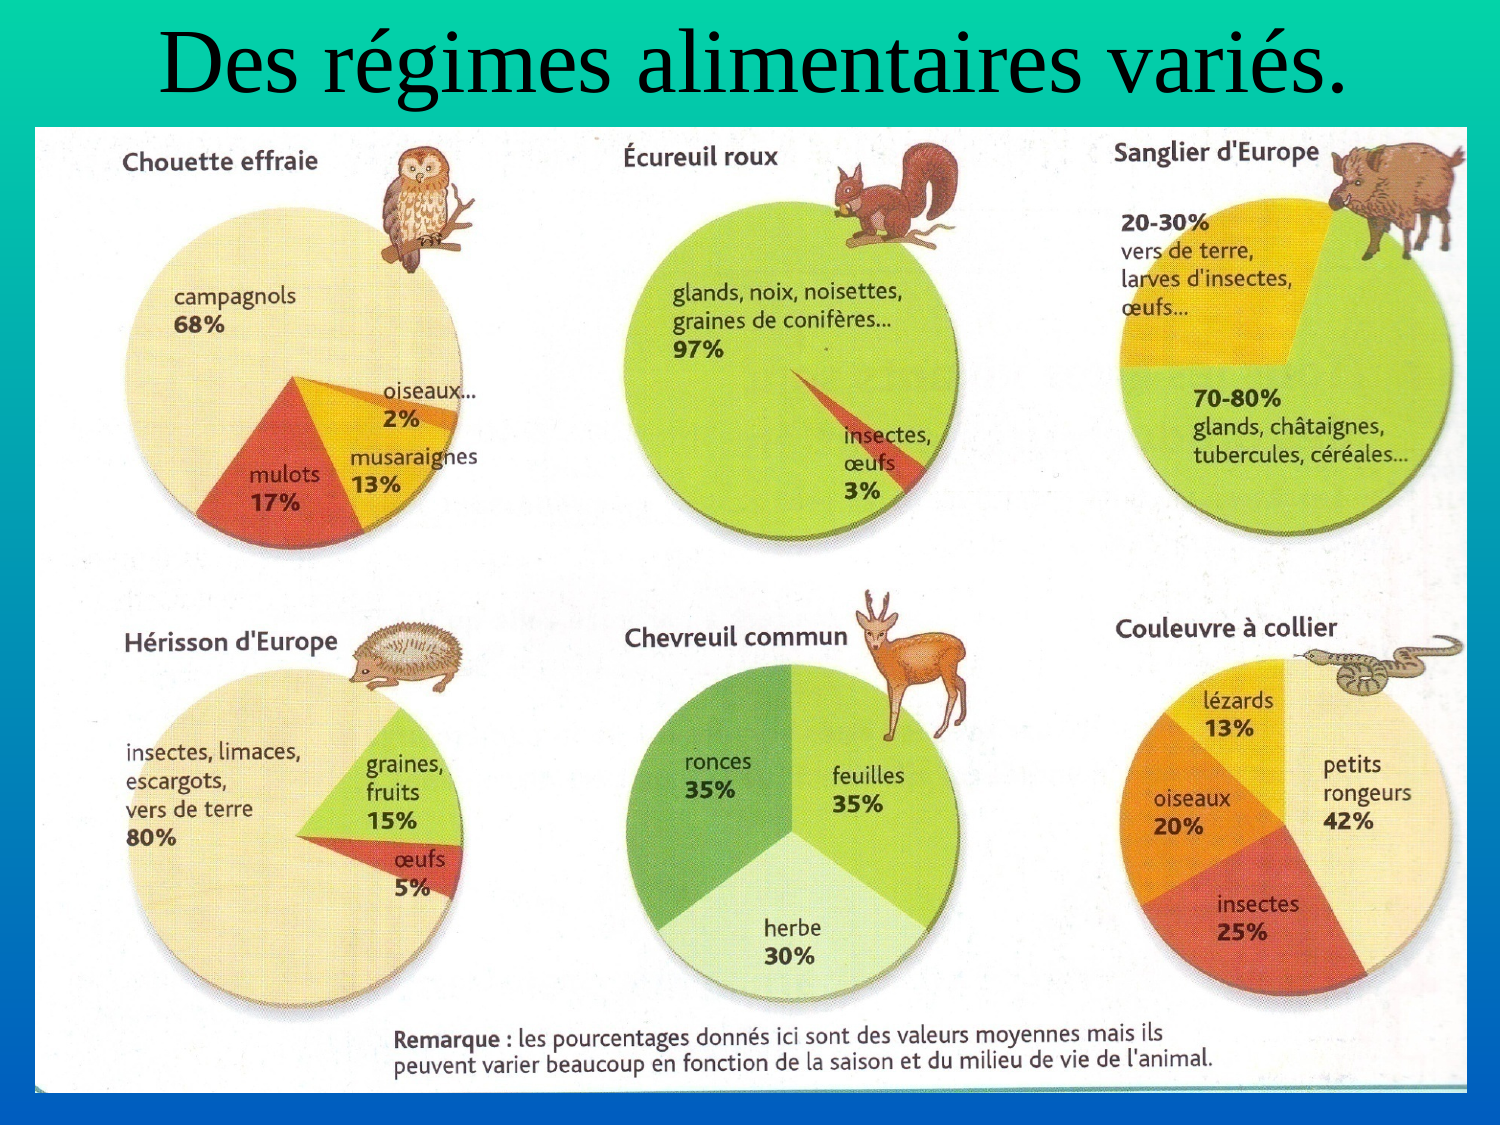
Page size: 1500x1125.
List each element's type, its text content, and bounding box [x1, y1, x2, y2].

text_box Des régimes alimentaires variés. [117, 0, 1393, 113]
picture [0, 127, 1500, 1093]
